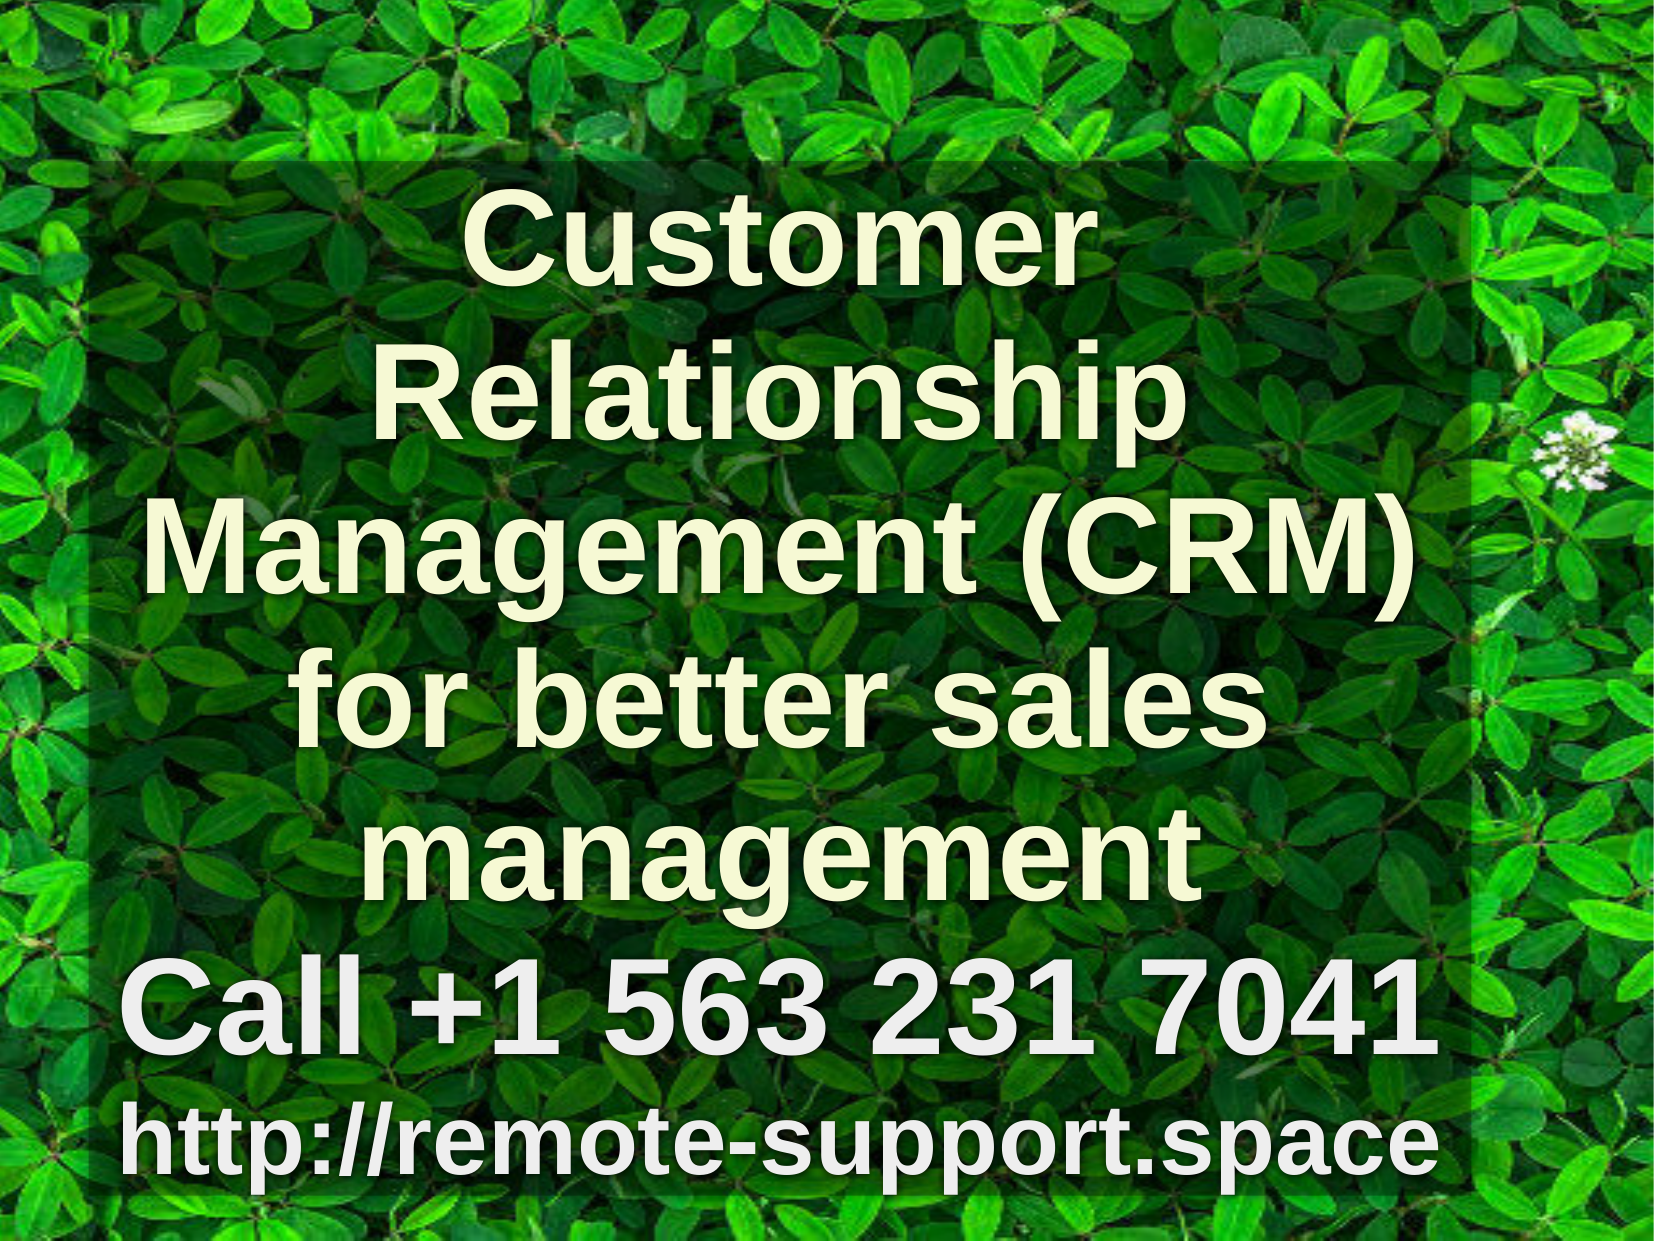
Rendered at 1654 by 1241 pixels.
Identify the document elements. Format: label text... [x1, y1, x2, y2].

text_box Customer Relationship Management (CRM) for better sales management Call +1 563 231 7041 http://remote-support.space [88, 161, 1472, 1196]
picture [0, 0, 1654, 1241]
